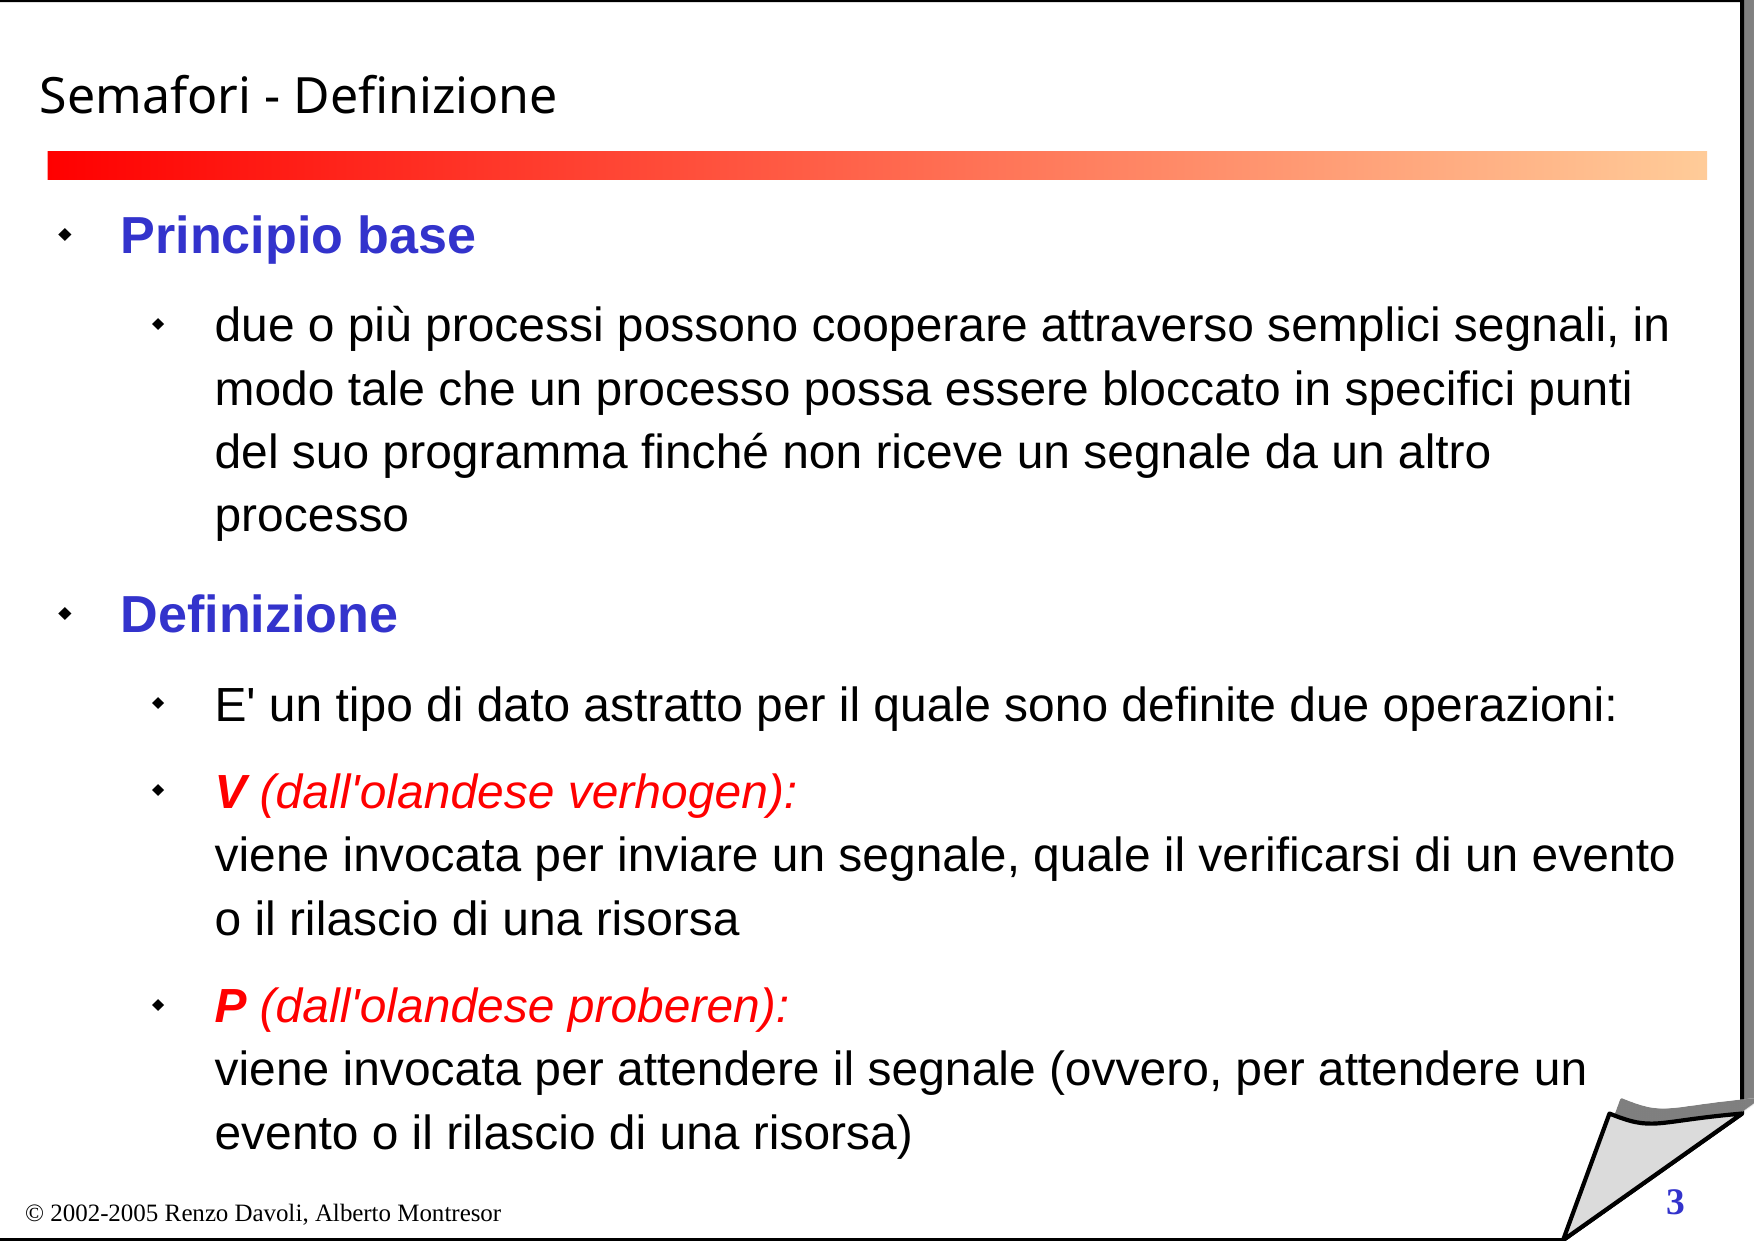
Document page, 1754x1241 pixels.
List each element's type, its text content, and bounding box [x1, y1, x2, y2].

title Semafori - Definizione [39, 49, 1713, 144]
list Principio base due o più processi possono cooperare attraverso semplici segnali, in modo tale che un processo possa essere bloccato in specifici punti del suo programma finché non riceve un segnale da un altro processo Definizione E' un tipo di dato astratto per il quale sono definite due operazioni: V (dall'olandese verhogen): viene invocata per inviare un segnale, quale il verificarsi di un evento o il rilascio di una risorsa P (dall'olandese proberen): viene invocata per attendere il segnale (ovvero, per attendere un evento o il rilascio di una risorsa) [58, 206, 1696, 1172]
